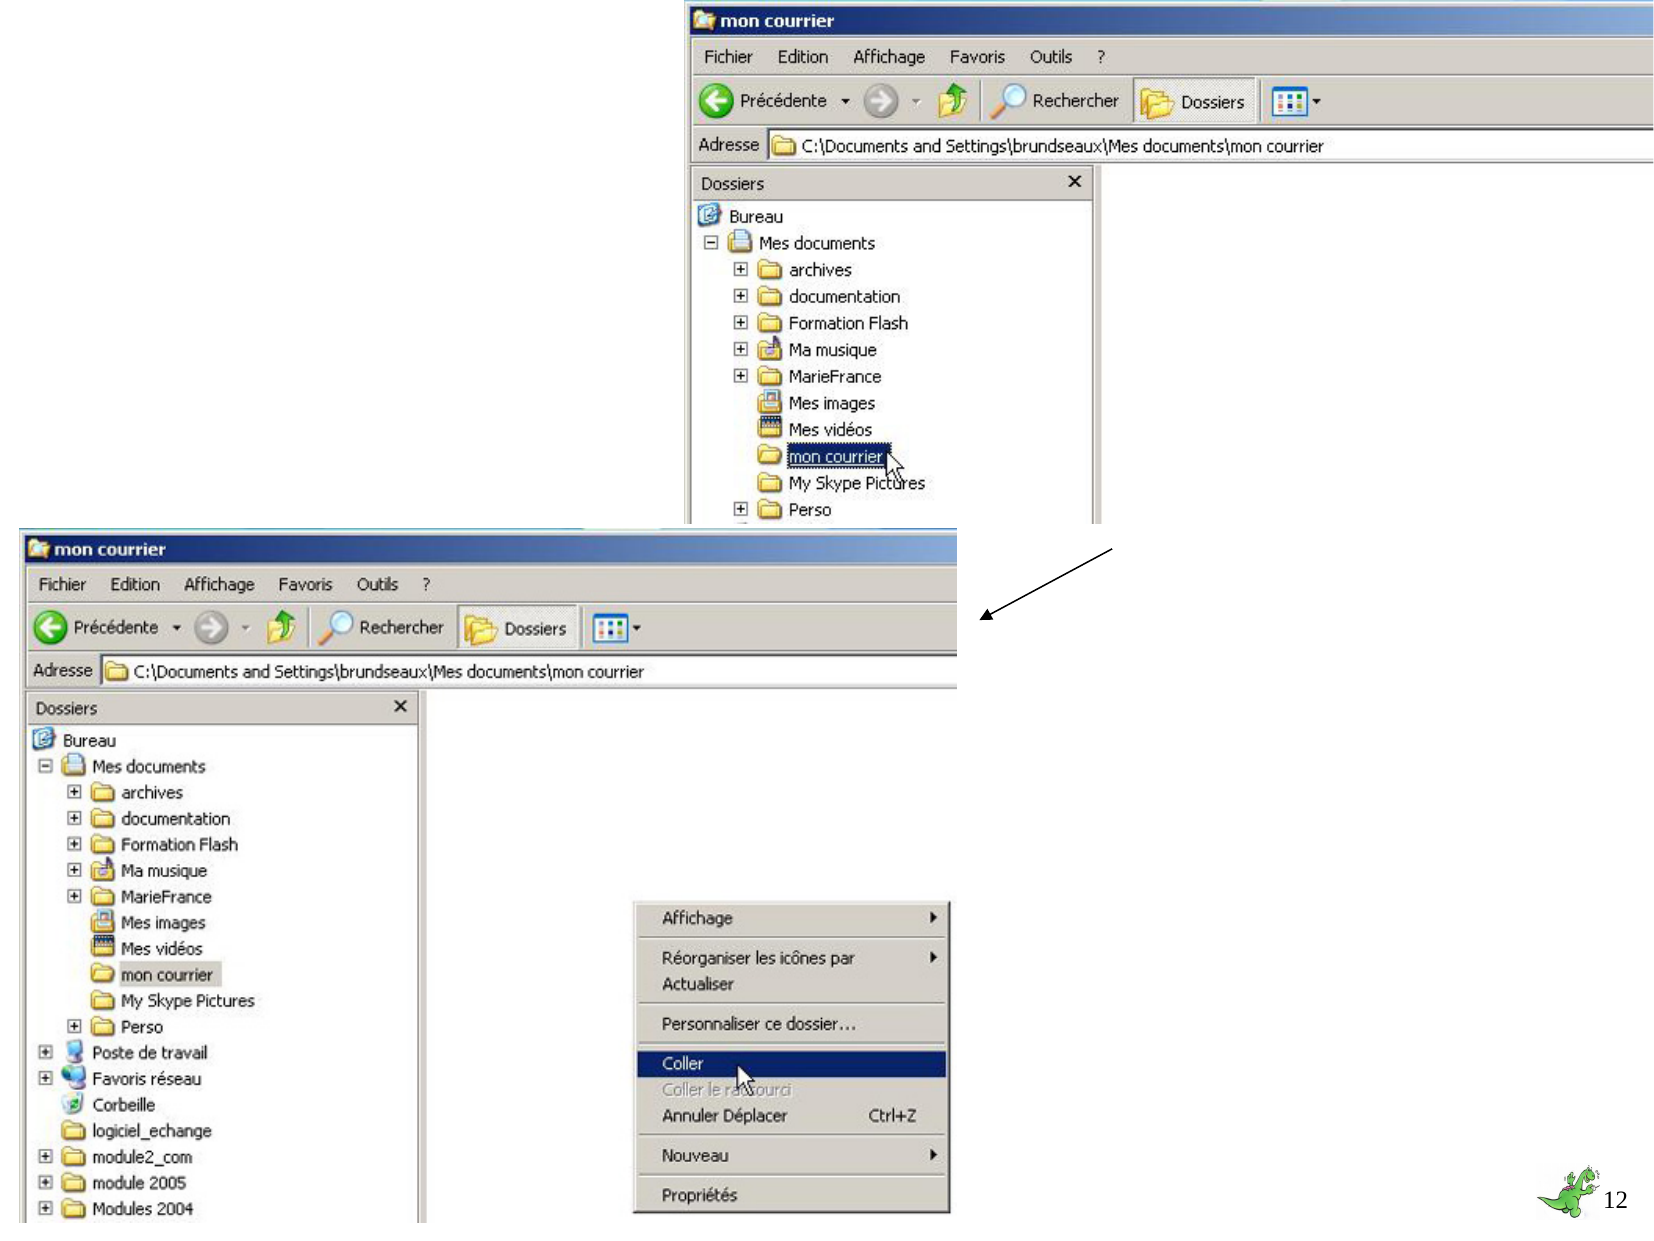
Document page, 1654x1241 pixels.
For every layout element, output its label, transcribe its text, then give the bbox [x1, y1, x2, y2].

picture [19, 528, 957, 1223]
picture [1536, 1163, 1600, 1220]
text_box 12 [1603, 1186, 1632, 1214]
picture [684, 0, 1654, 524]
